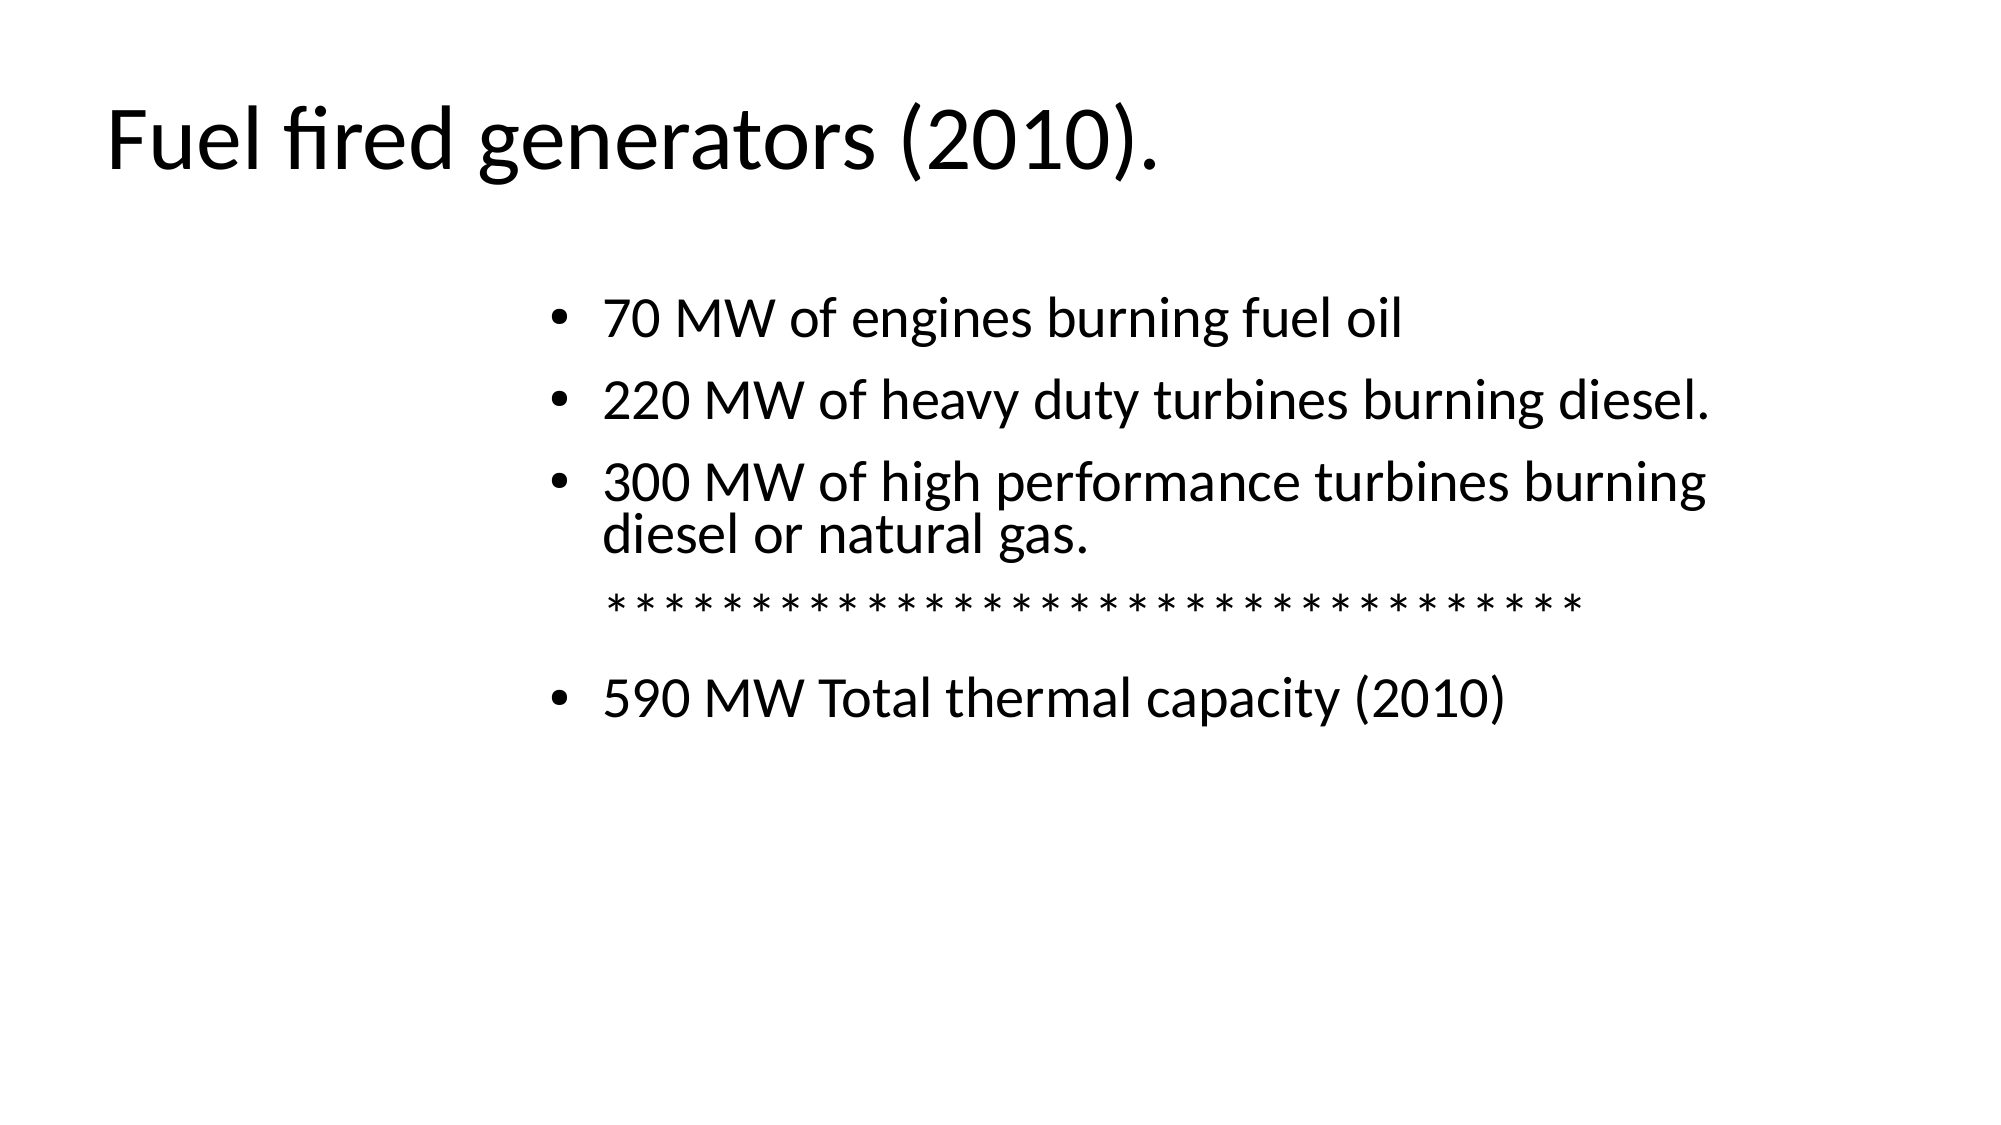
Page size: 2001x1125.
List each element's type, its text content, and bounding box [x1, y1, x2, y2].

list 70 MW of engines burning fuel oil 220 MW of heavy duty turbines burning diesel. 300 MW of high performance turbines burning diesel or natural gas. ********************************** 590 MW Total thermal capacity (2010) [531, 295, 1855, 1025]
title Fuel fired generators (2010). [106, 69, 1607, 225]
